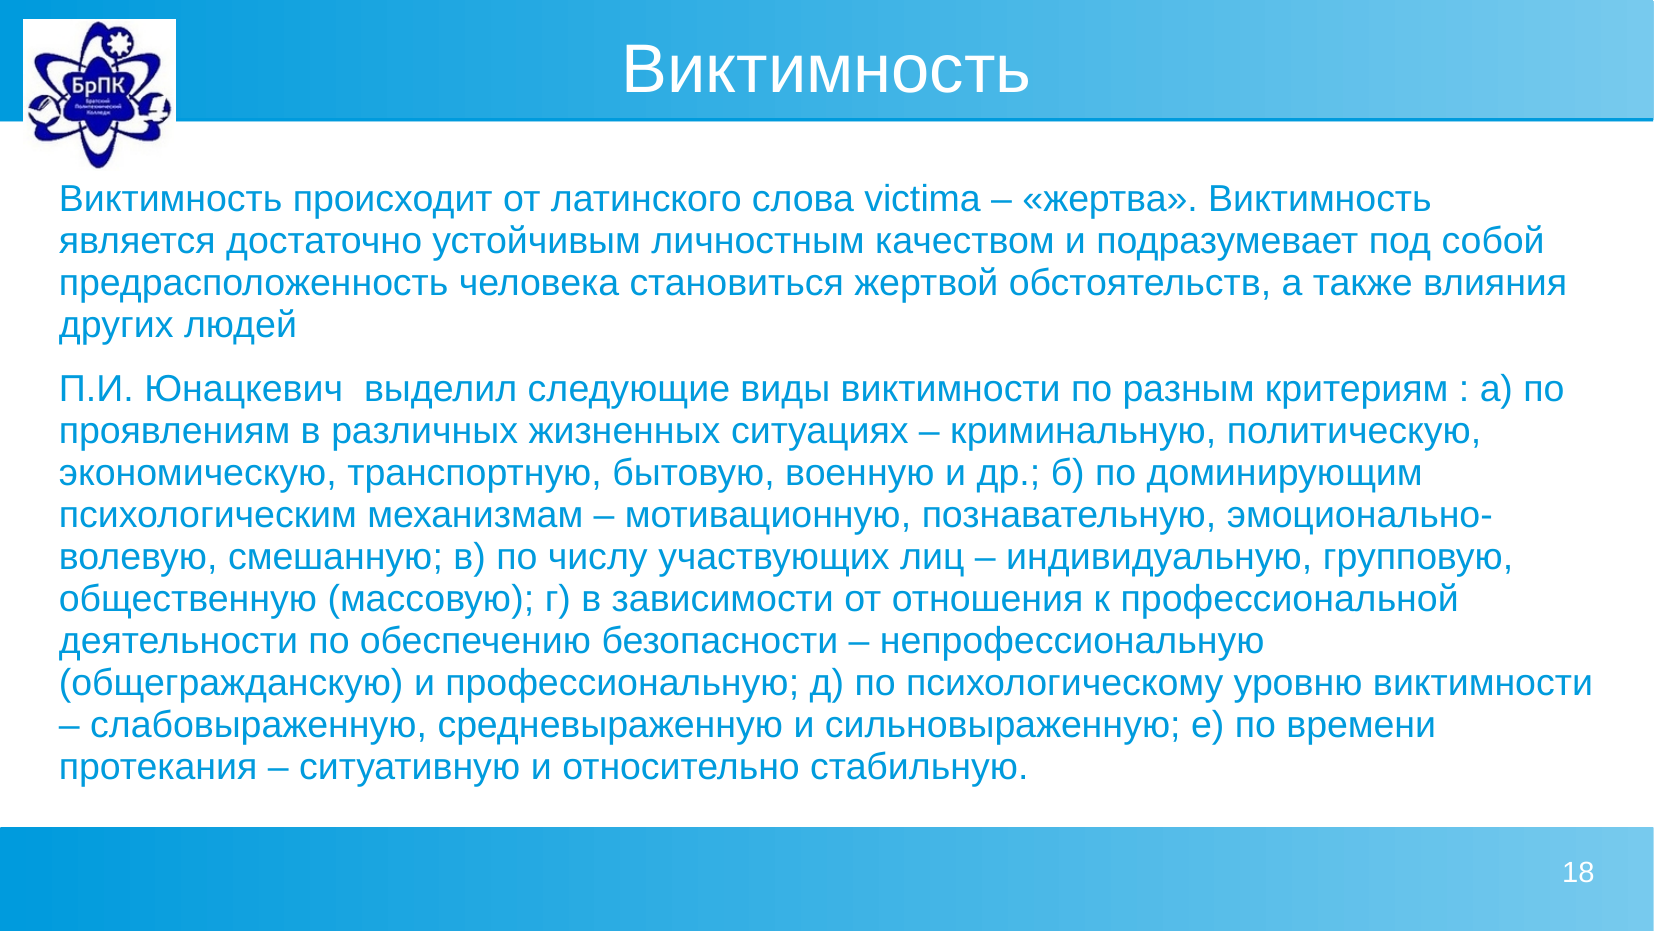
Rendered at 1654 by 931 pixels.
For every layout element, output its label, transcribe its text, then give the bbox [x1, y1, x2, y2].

list Виктимность происходит от латинского слова victima – «жертва». Виктимность является достаточно устойчивым личностным качеством и подразумевает под собой предрасположенность человека становиться жертвой обстоятельств, а также влияния других людей П.И. Юнацкевич выделил следующие виды виктимности по разным критериям : а) по проявлениям в различных жизненных ситуациях – криминальную, политическую, экономическую, транспортную, бытовую, военную и др.; б) по доминирующим психологическим механизмам – мотивационную, познавательную, эмоционально-волевую, смешанную; в) по числу участвующих лиц – индивидуальную, групповую, общественную (массовую); г) в зависимости от отношения к профессиональной деятельности по обеспечению безопасности – непрофессиональную (общегражданскую) и профессиональную; д) по психологическому уровню виктимности – слабовыраженную, средневыраженную и сильновыраженную; е) по времени протекания – ситуативную и относительно стабильную. [59, 177, 1595, 768]
picture [23, 20, 176, 171]
title Виктимность [176, 29, 1595, 108]
